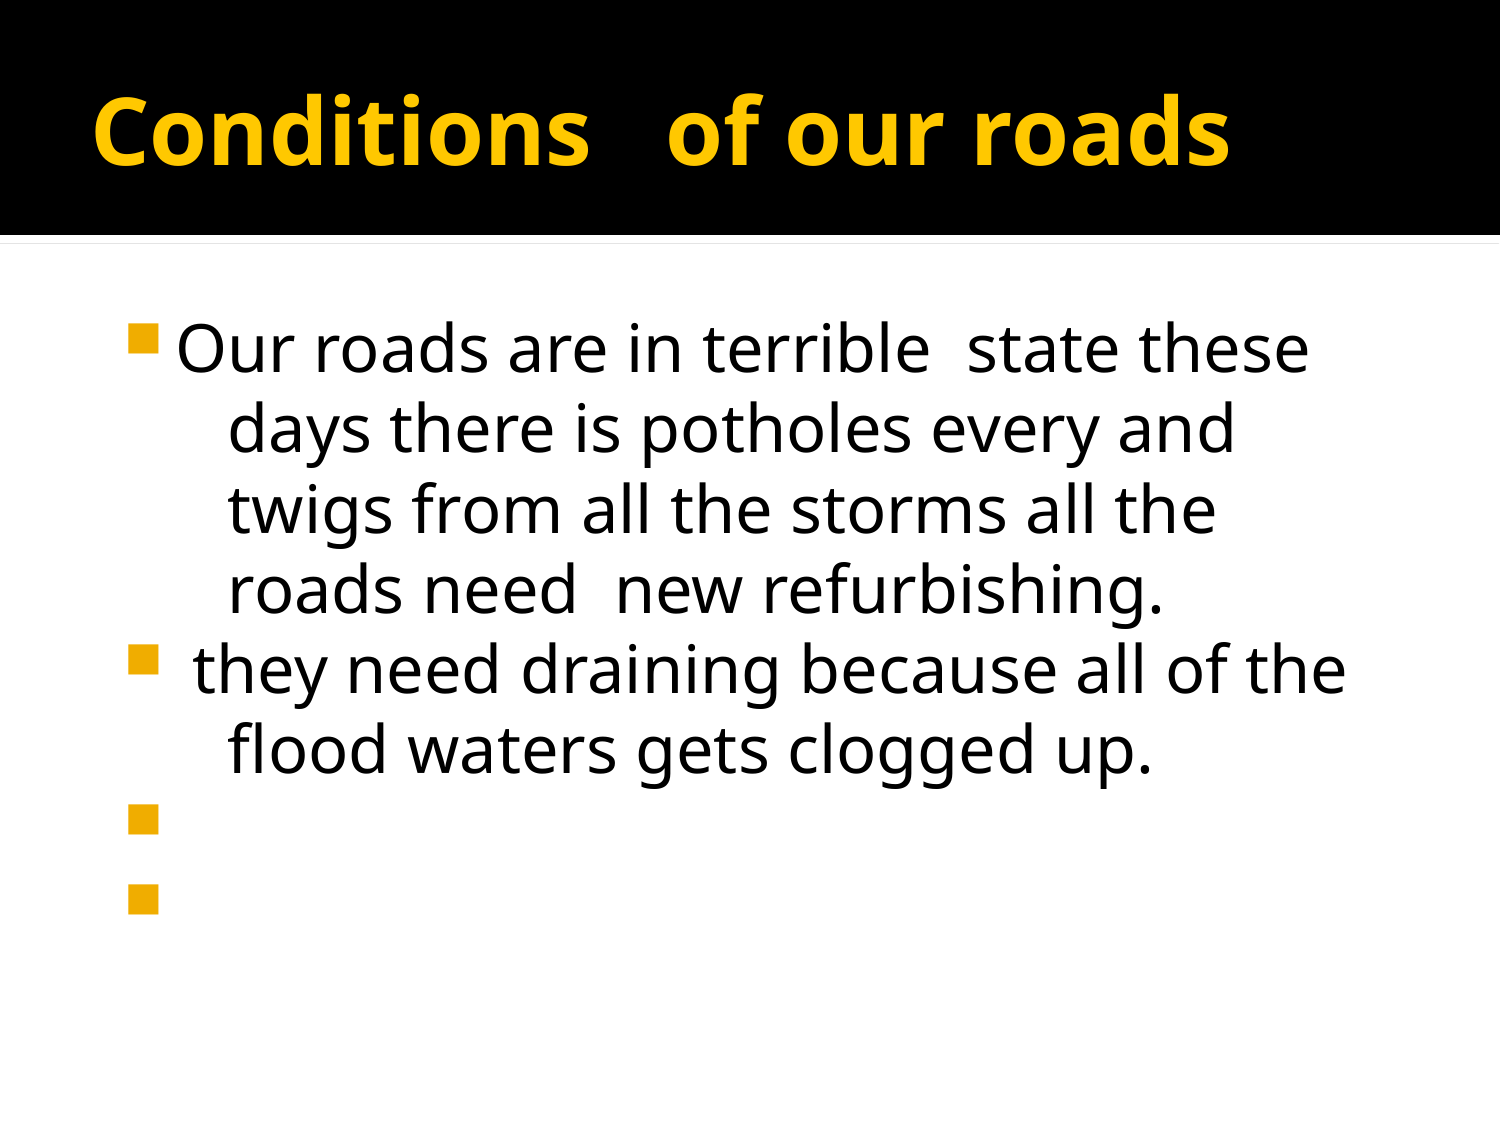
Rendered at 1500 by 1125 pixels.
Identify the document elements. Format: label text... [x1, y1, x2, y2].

title Conditions of our roads [75, 25, 1426, 232]
list Our roads are in terrible state these days there is potholes every and twigs from all the storms all the roads need new refurbishing. they need draining because all of the flood waters gets clogged up. [75, 291, 1426, 1051]
